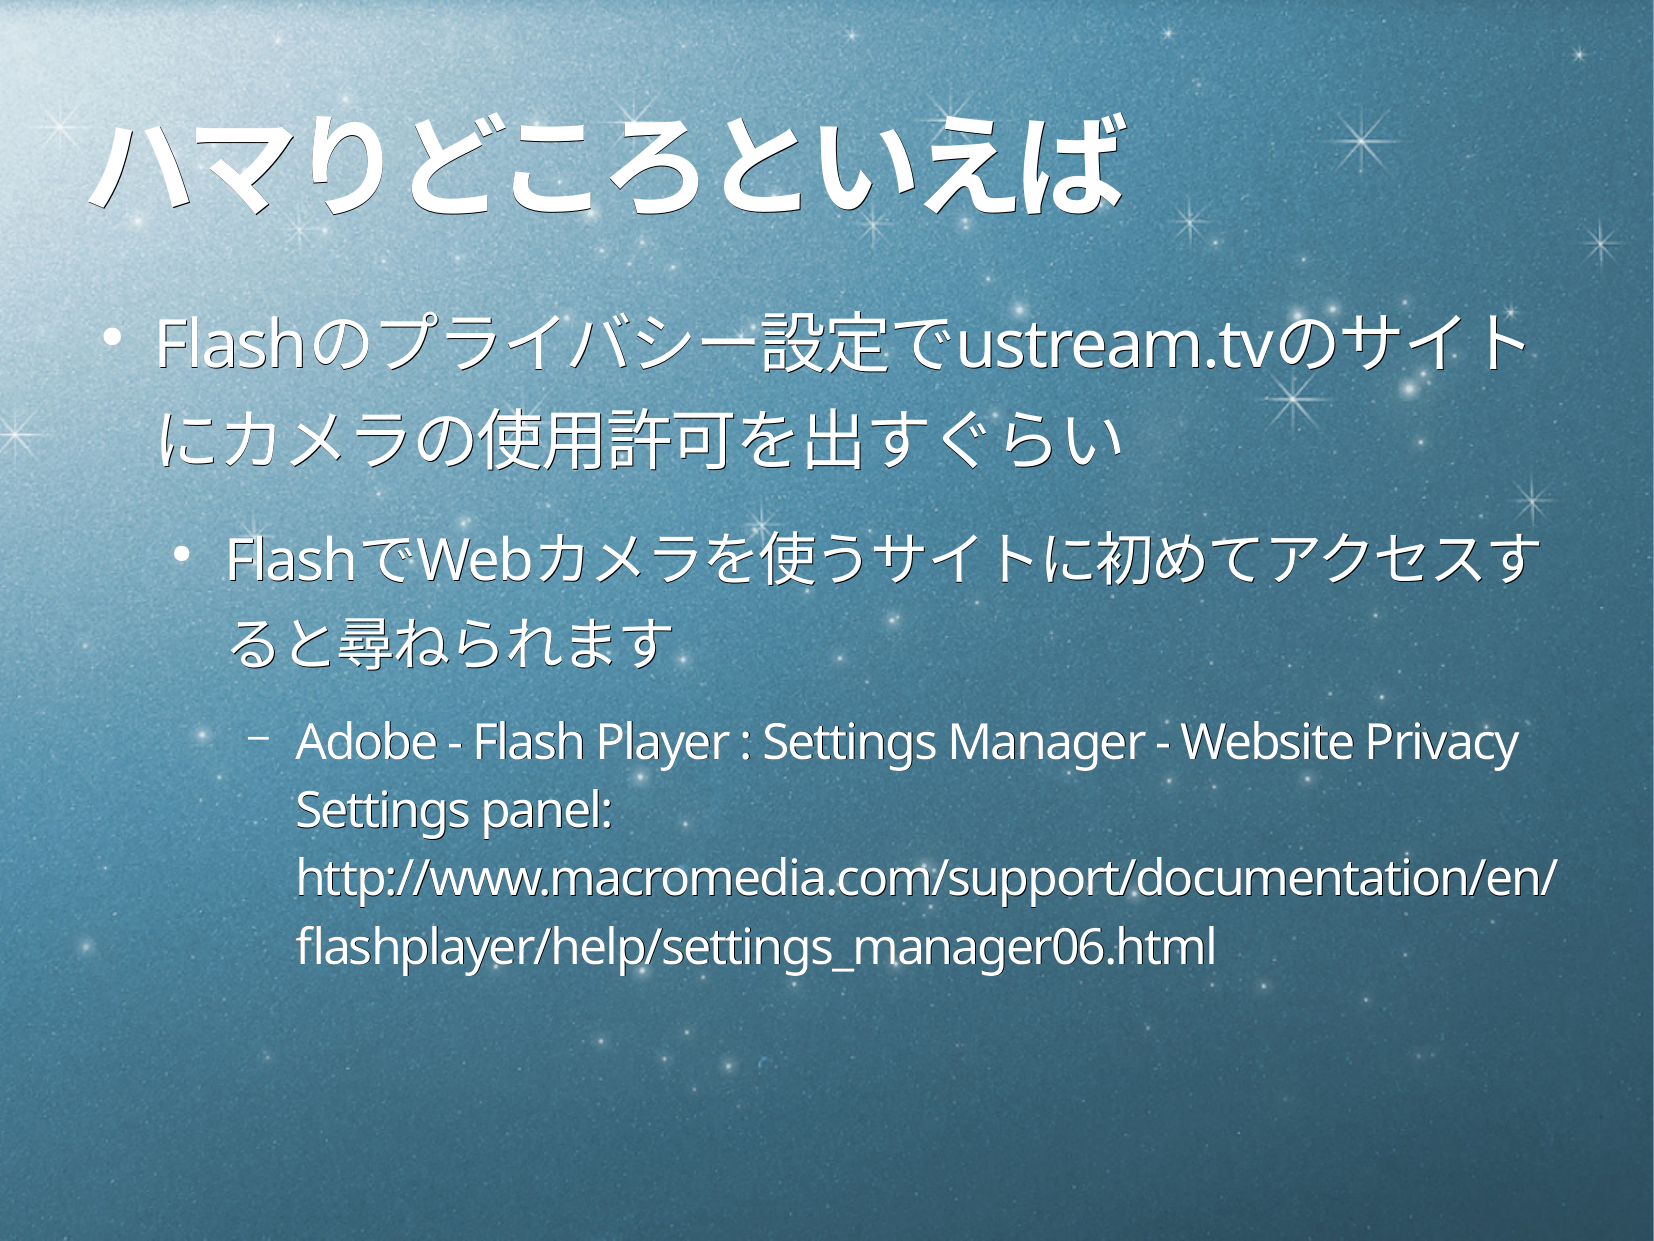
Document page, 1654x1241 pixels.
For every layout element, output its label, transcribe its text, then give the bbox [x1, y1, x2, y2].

list Flashのプライバシー設定でustream.tvのサイトにカメラの使用許可を出すぐらい FlashでWebカメラを使うサイトに初めてアクセスすると尋ねられます Adobe - Flash Player : Settings Manager - Website Privacy Settings panel: http://www.macromedia.com/support/documentation/en/flashplayer/help/settings_manager06.html [82, 290, 1571, 1109]
title ハマりどころといえば [82, 62, 1571, 255]
picture [0, 0, 1654, 1241]
